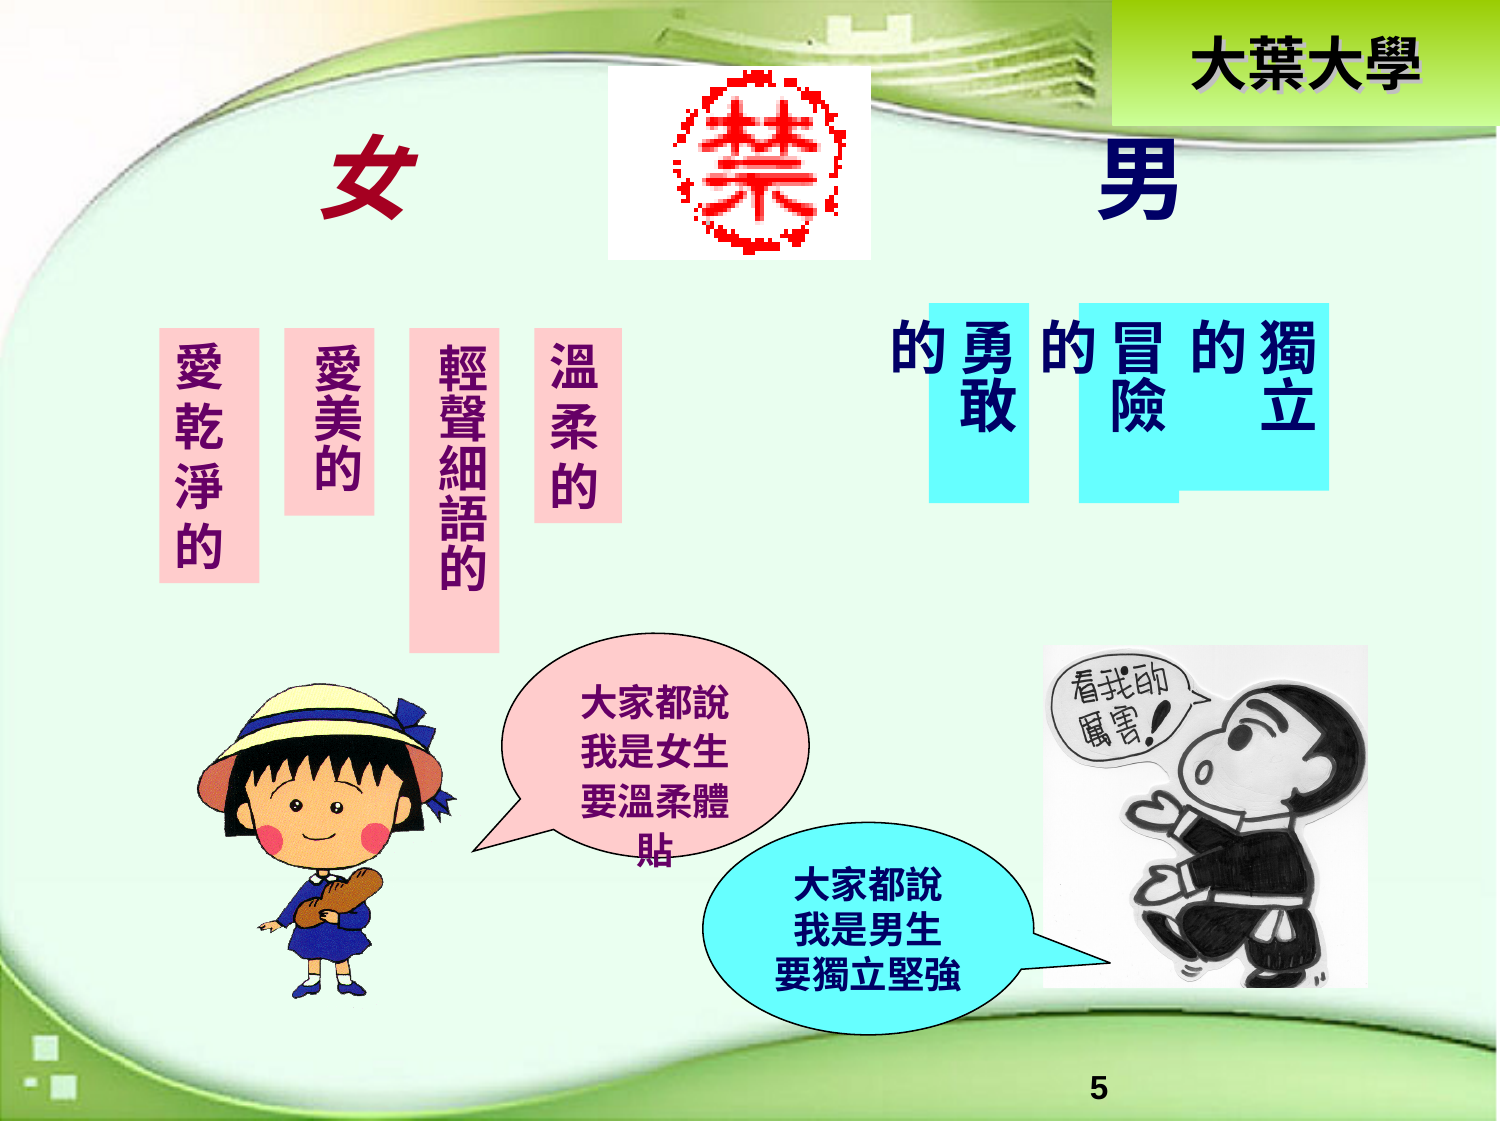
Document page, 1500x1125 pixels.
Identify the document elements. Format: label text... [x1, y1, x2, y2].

text_box 輕聲細語的 [409, 328, 500, 654]
text_box 愛美的 [284, 328, 375, 516]
text_box 愛乾淨的 [159, 328, 260, 583]
text_box 冒險的 [1078, 303, 1180, 504]
text_box 勇敢的 [928, 303, 1030, 504]
text_box 大家都說 我是男生 要獨立堅強 [702, 822, 1111, 1035]
text_box 女 [301, 113, 436, 239]
text_box 男 [1080, 113, 1194, 239]
picture [1043, 645, 1368, 988]
picture [608, 66, 871, 260]
text_box 大家都說 我是女生 要溫柔體貼 [473, 633, 810, 858]
text_box 溫柔的 [534, 328, 622, 523]
picture [165, 645, 468, 1012]
text_box 獨立的 [1228, 303, 1330, 491]
